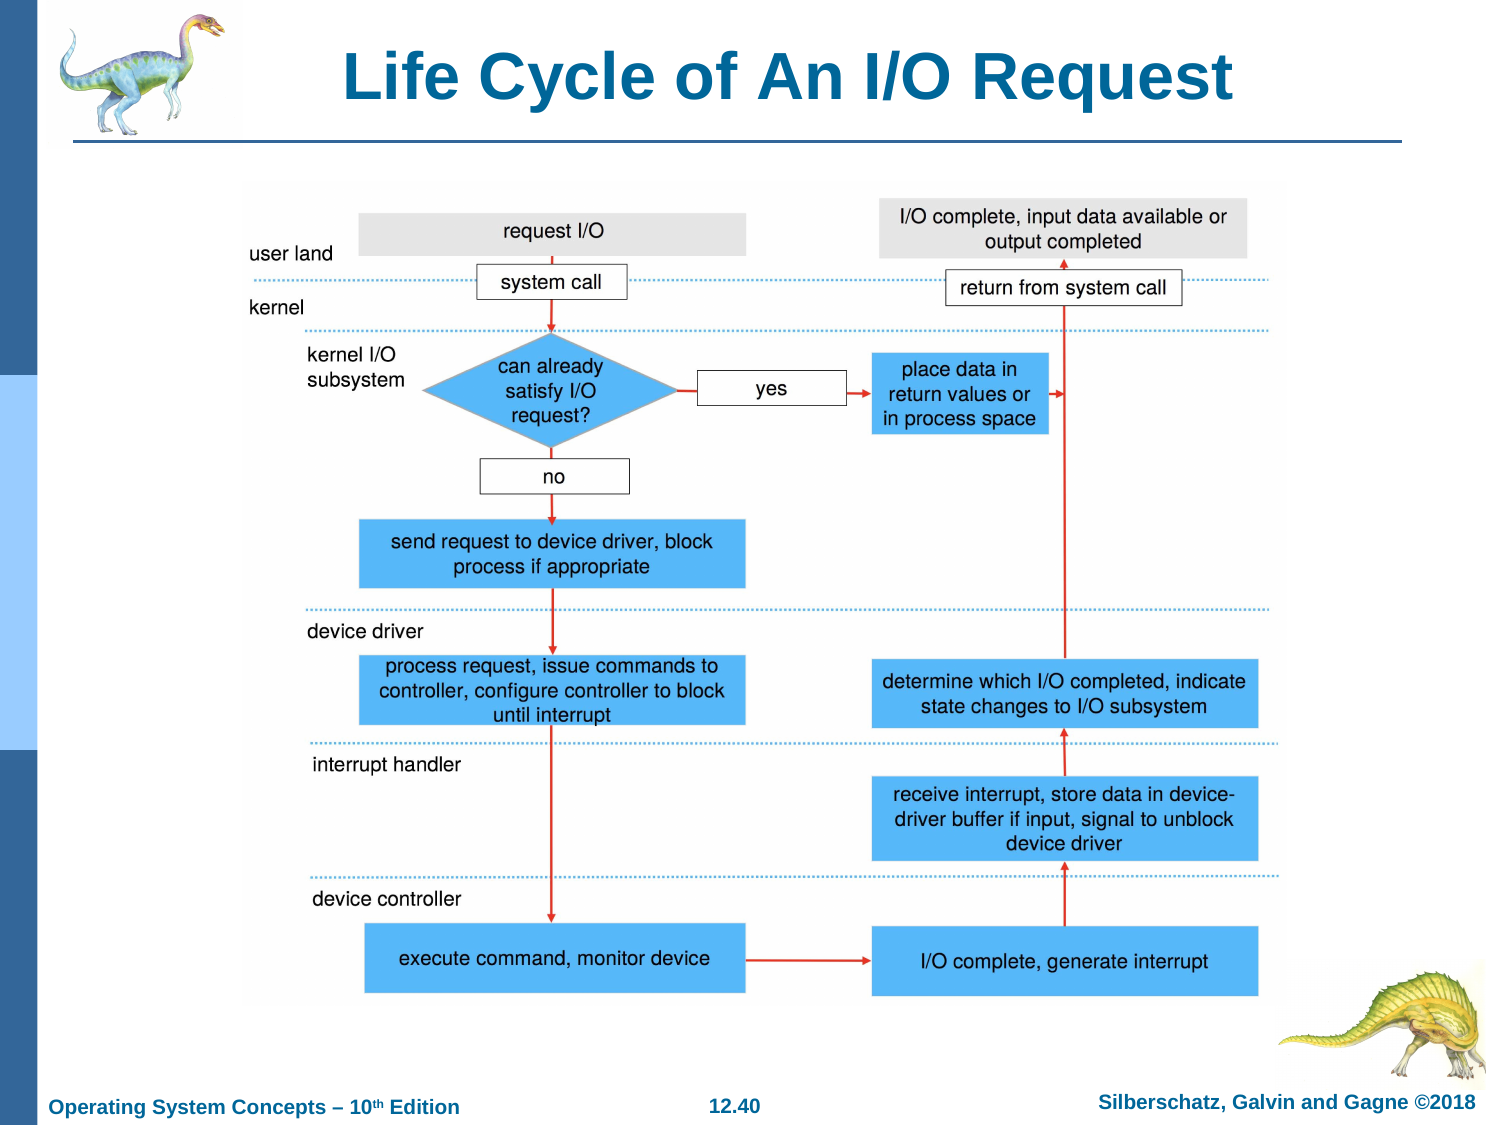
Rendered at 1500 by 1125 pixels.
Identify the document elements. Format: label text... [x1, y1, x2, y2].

title Life Cycle of An I/O Request [151, 25, 1425, 121]
picture [1415, 1094, 1423, 1099]
picture [242, 181, 1486, 1090]
picture [46, 0, 243, 149]
